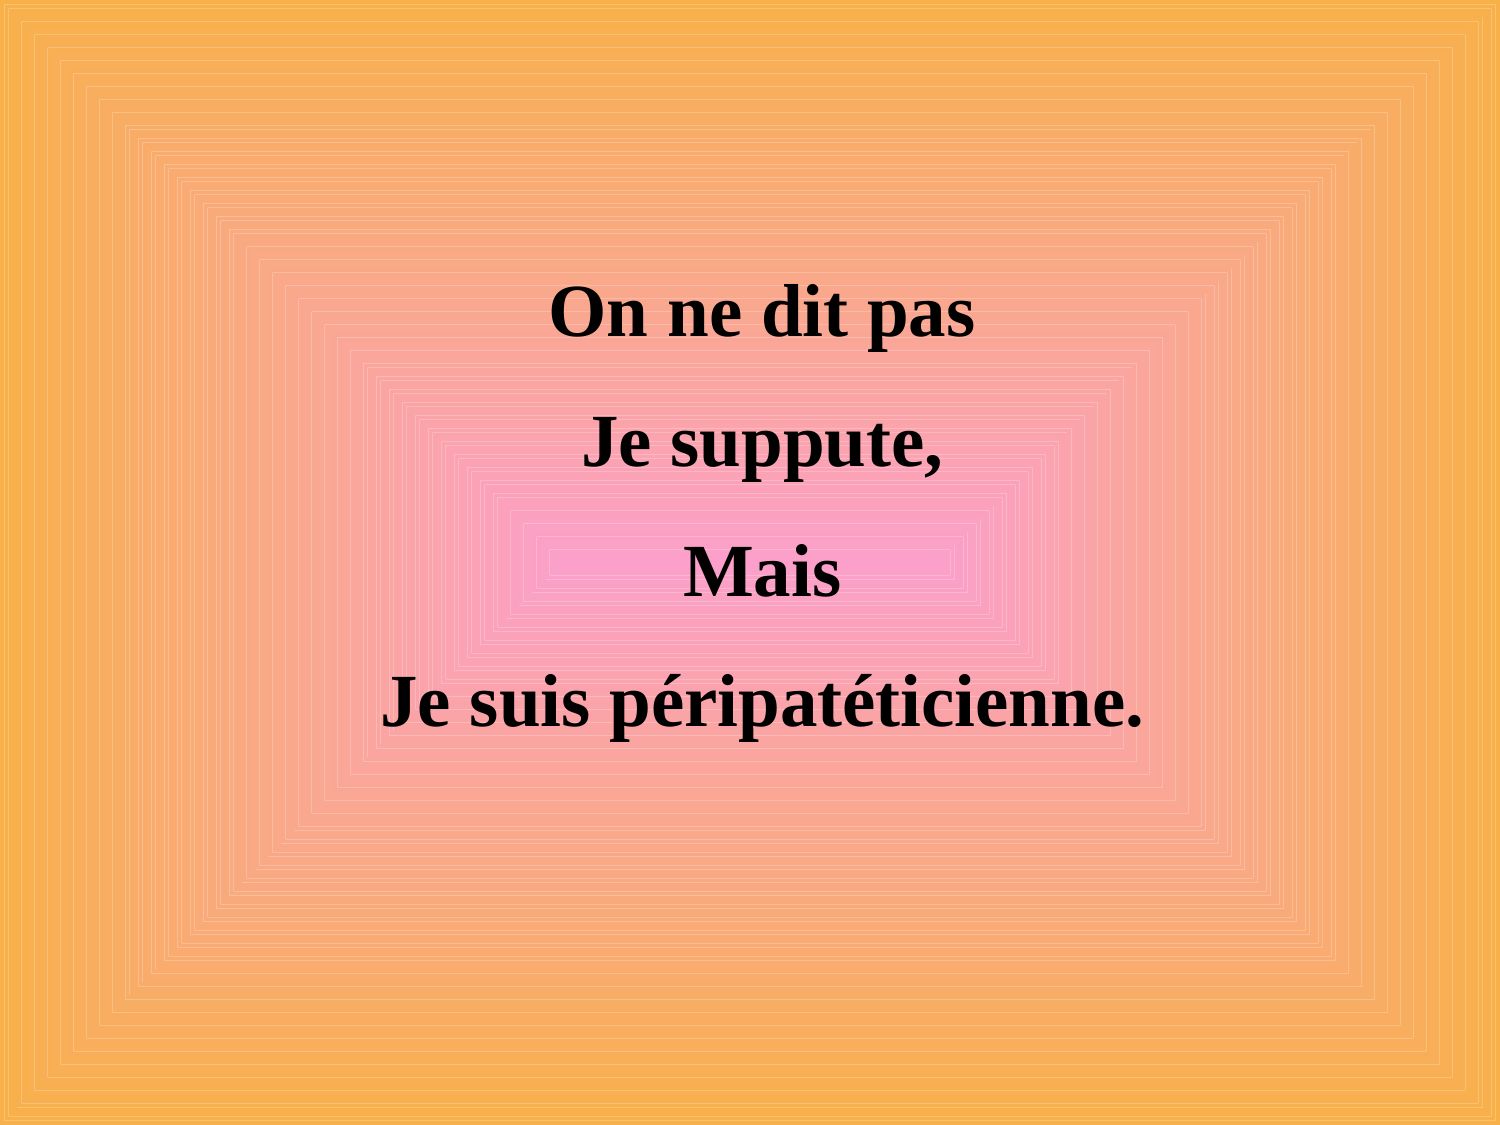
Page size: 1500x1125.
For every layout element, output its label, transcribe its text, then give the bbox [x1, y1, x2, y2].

text_box On ne dit pas Je suppute, Mais Je suis péripatéticienne. [365, 262, 1160, 751]
